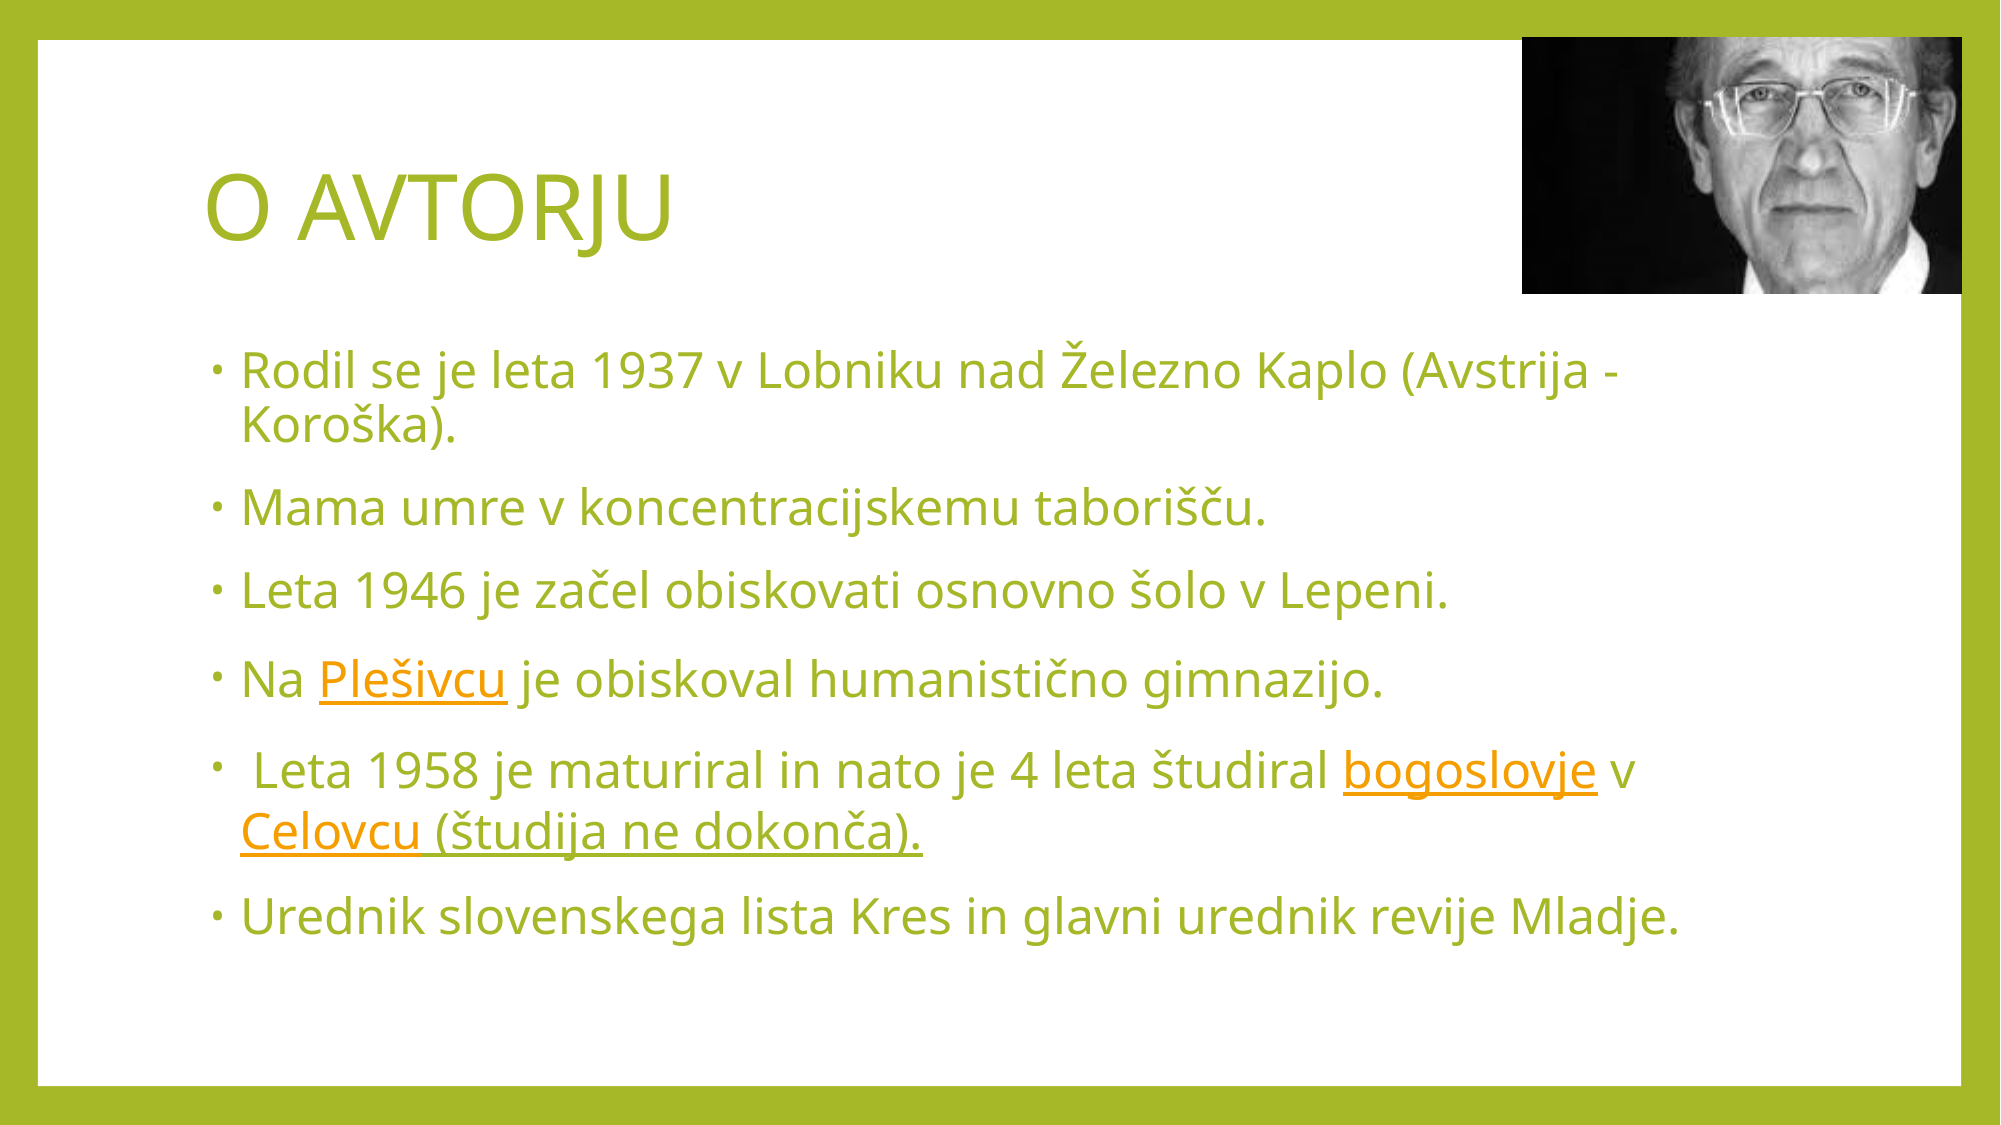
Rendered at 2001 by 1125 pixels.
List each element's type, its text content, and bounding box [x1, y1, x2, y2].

title O AVTORJU [187, 99, 1808, 323]
list Rodil se je leta 1937 v Lobniku nad Železno Kaplo (Avstrija - Koroška). Mama umre v koncentracijskemu taborišču. Leta 1946 je začel obiskovati osnovno šolo v Lepeni. Na Plešivcu je obiskoval humanistično gimnazijo. Leta 1958 je maturiral in nato je 4 leta študiral bogoslovje v Celovcu (študija ne dokonča). Urednik slovenskega lista Kres in glavni urednik revije Mladje. [187, 337, 1807, 1000]
picture [1522, 37, 1962, 294]
